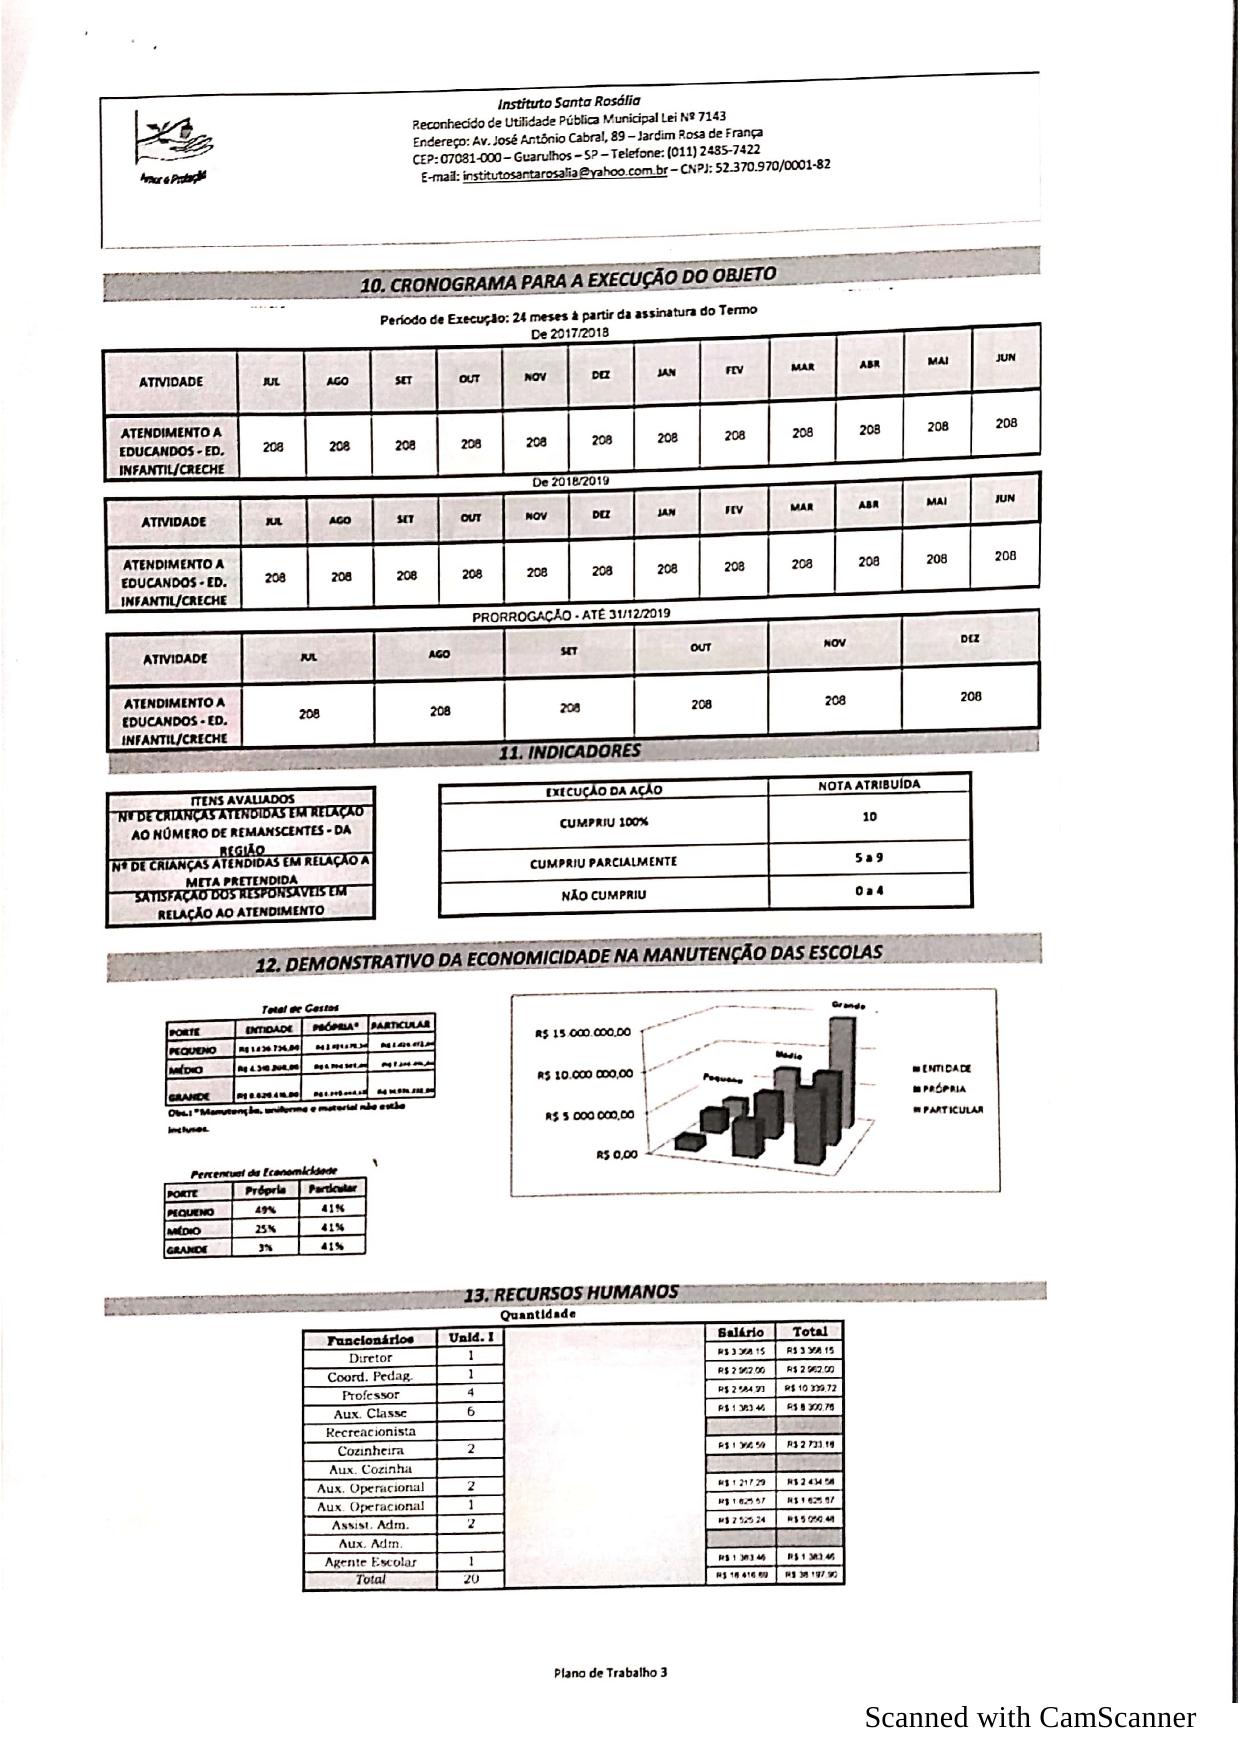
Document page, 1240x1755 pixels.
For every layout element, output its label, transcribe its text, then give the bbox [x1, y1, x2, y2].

text_box [2, 0, 1238, 1702]
text_box Scanned with CamScanner [862, 1700, 1200, 1737]
